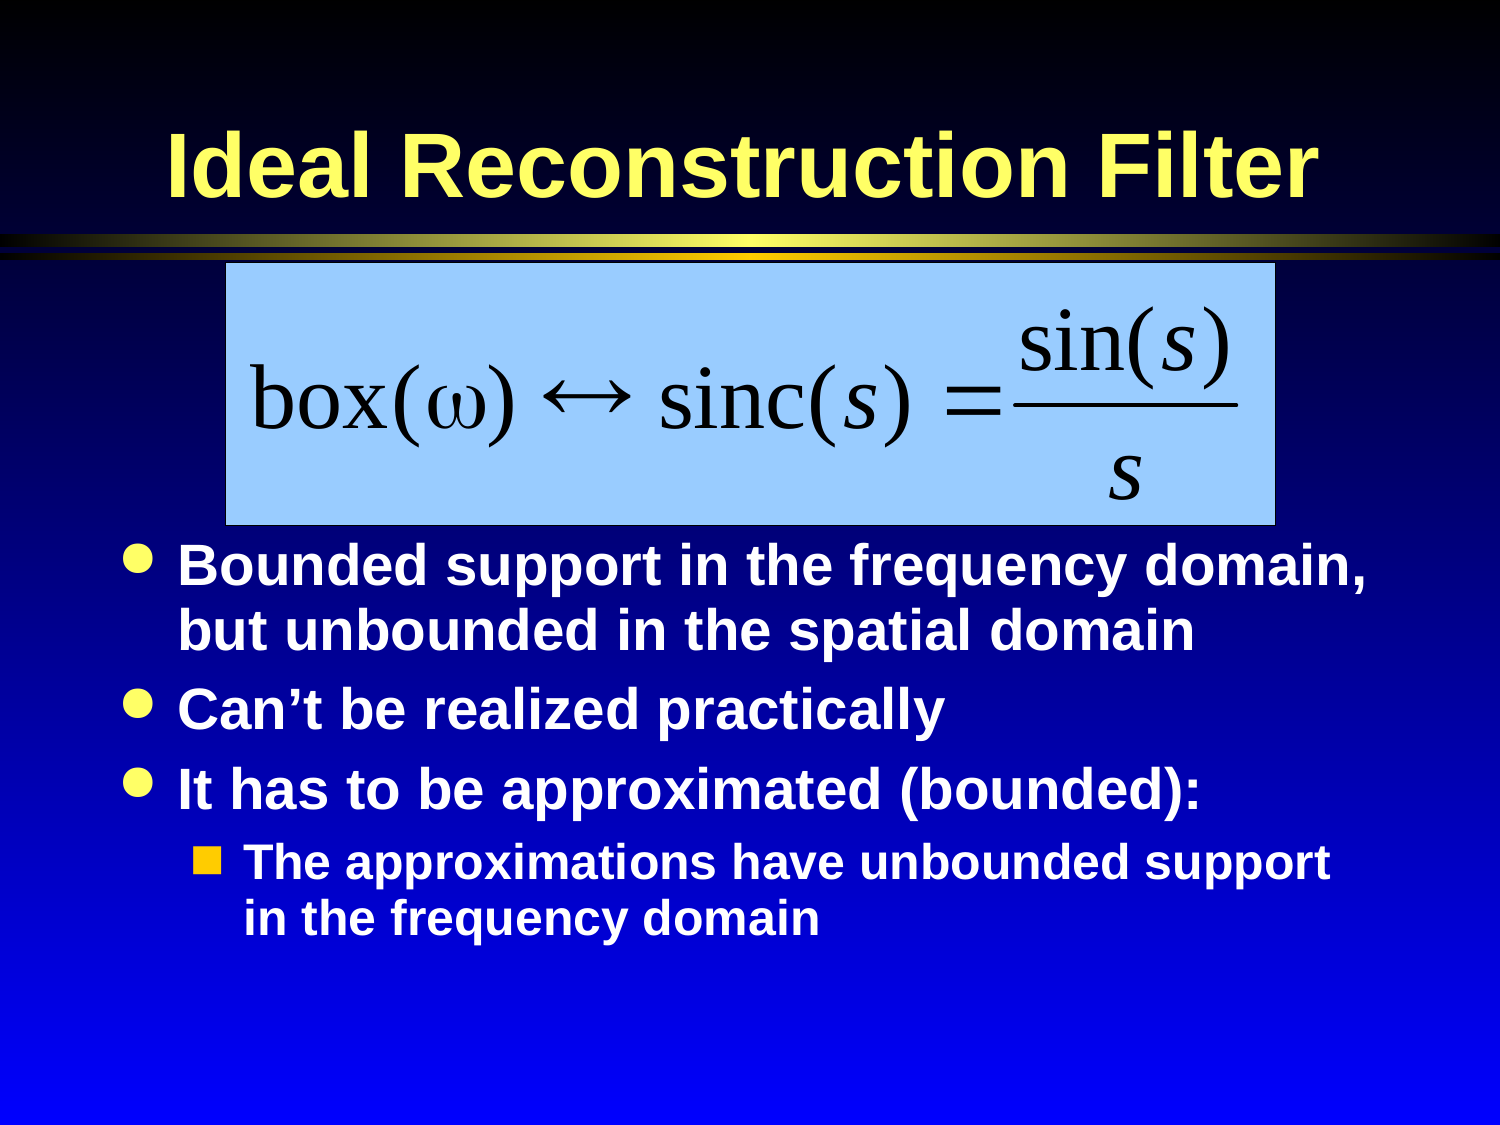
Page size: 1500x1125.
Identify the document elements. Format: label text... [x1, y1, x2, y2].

text_box [225, 262, 1276, 525]
chart [236, 282, 1260, 521]
list Bounded support in the frequency domain, but unbounded in the spatial domain Can’t be realized practically It has to be approximated (bounded): The approximations have unbounded support in the frequency domain [106, 525, 1394, 1040]
title Ideal Reconstruction Filter [99, 37, 1388, 225]
